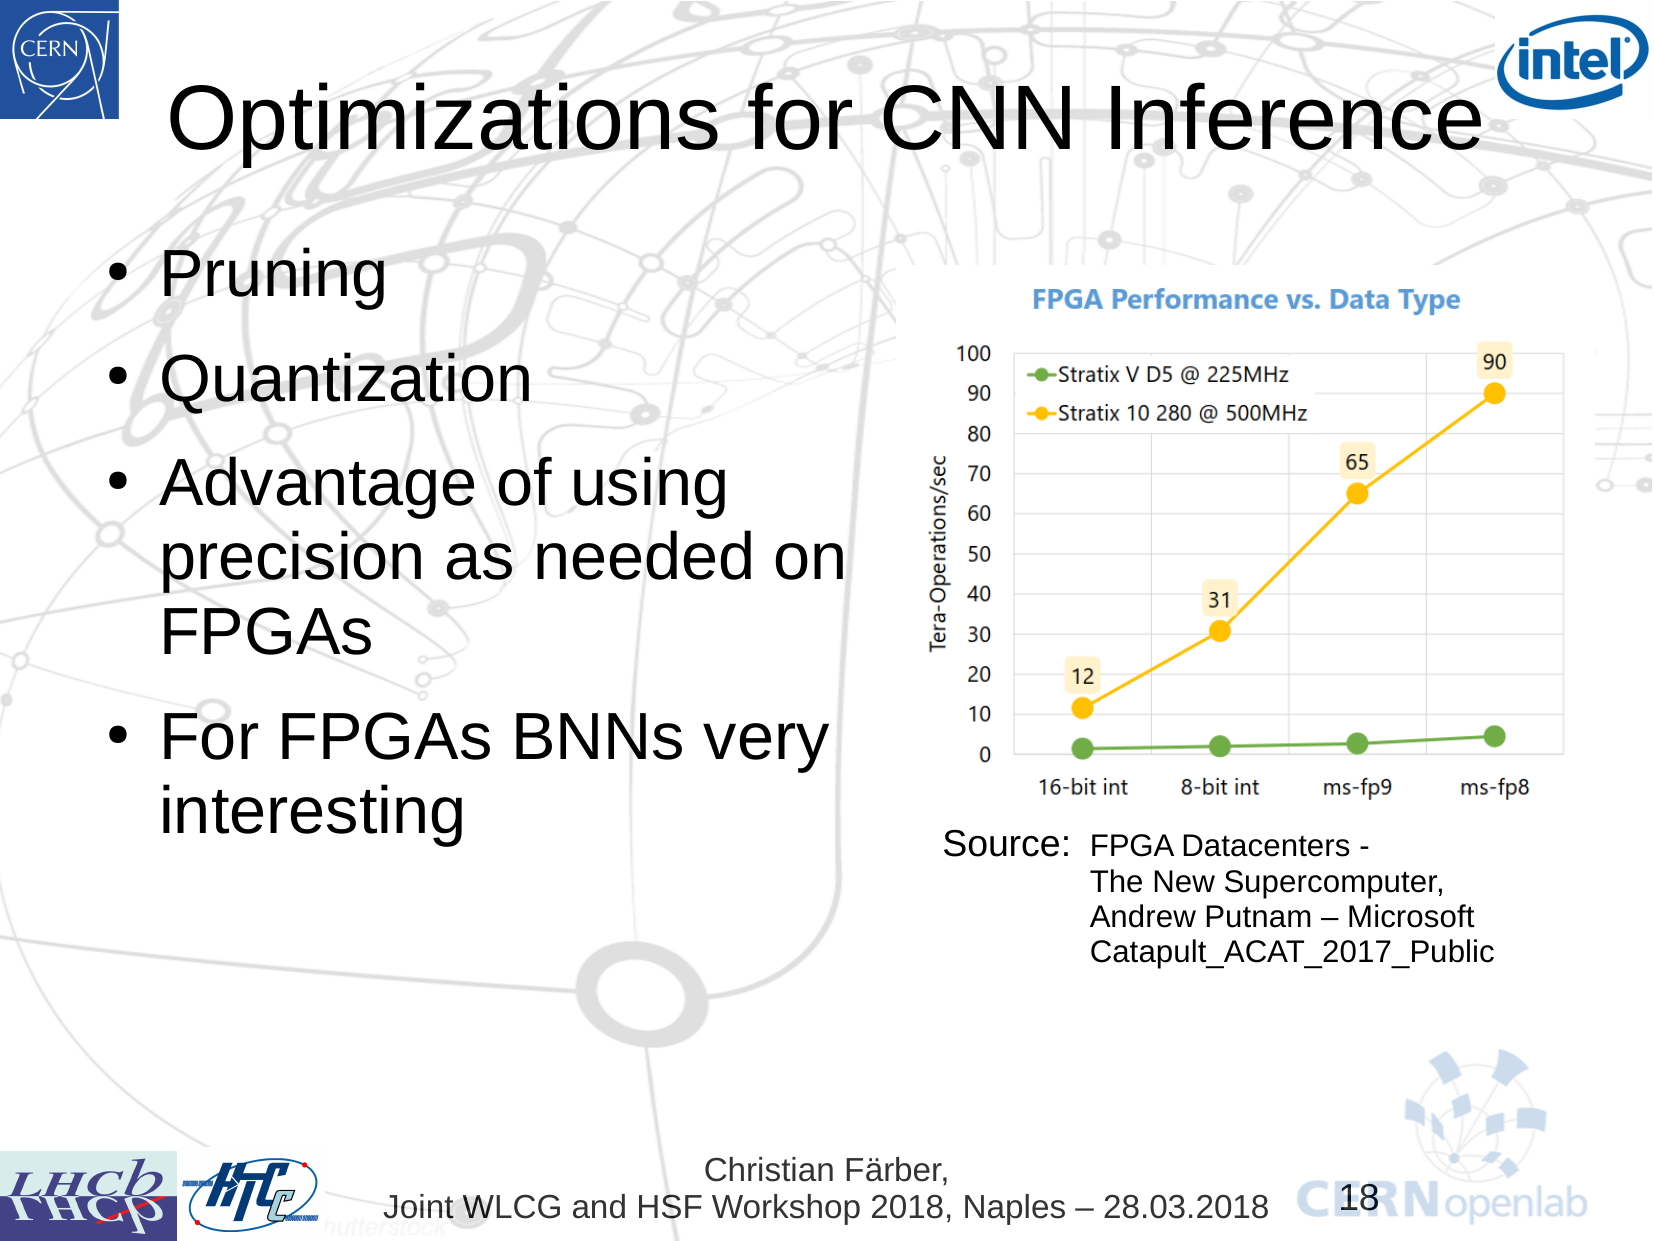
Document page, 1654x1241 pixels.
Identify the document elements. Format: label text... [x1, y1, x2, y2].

picture [401, 1211, 416, 1218]
picture [965, 1195, 983, 1218]
picture [1050, 1200, 1064, 1218]
picture [1360, 1184, 1377, 1210]
picture [1122, 1195, 1138, 1218]
picture [481, 1211, 488, 1218]
picture [497, 1211, 511, 1218]
picture [789, 1211, 803, 1218]
picture [987, 1200, 1005, 1218]
picture [1341, 1184, 1357, 1210]
picture [1032, 1200, 1048, 1218]
picture [662, 1211, 681, 1218]
picture [910, 1195, 924, 1218]
picture [384, 1211, 397, 1218]
picture [826, 1211, 841, 1218]
picture [467, 1211, 474, 1218]
picture [1007, 1200, 1022, 1225]
picture [1215, 1195, 1231, 1218]
title Optimizations for CNN Inference [82, 13, 1571, 222]
picture [730, 1211, 737, 1218]
list Pruning Quantization Advantage of using precision as needed on FPGAs For FPGAs BNNs very interesting [88, 236, 916, 1211]
picture [890, 1211, 905, 1218]
picture [1251, 1195, 1267, 1218]
picture [933, 1163, 942, 1181]
picture [447, 1211, 453, 1218]
picture [1495, 0, 1654, 119]
picture [1197, 1195, 1212, 1218]
picture [1168, 1195, 1184, 1218]
picture [1105, 1195, 1120, 1218]
picture [0, 0, 119, 119]
picture [872, 1211, 887, 1218]
picture [896, 265, 1595, 827]
picture [1235, 1195, 1249, 1218]
text_box Source: FPGA Datacenters - The New Supercomputer, Andrew Putnam – Microsoft Catapult_ACAT_2017_Public [927, 814, 1589, 998]
picture [1150, 1195, 1166, 1218]
picture [610, 1211, 624, 1218]
picture [916, 1163, 929, 1181]
picture [744, 1211, 759, 1218]
picture [844, 1211, 859, 1225]
picture [716, 1211, 723, 1218]
picture [926, 1195, 942, 1218]
picture [514, 1211, 535, 1218]
picture [780, 1211, 788, 1218]
picture [572, 1211, 590, 1218]
picture [538, 1211, 559, 1218]
picture [0, 1151, 325, 1241]
